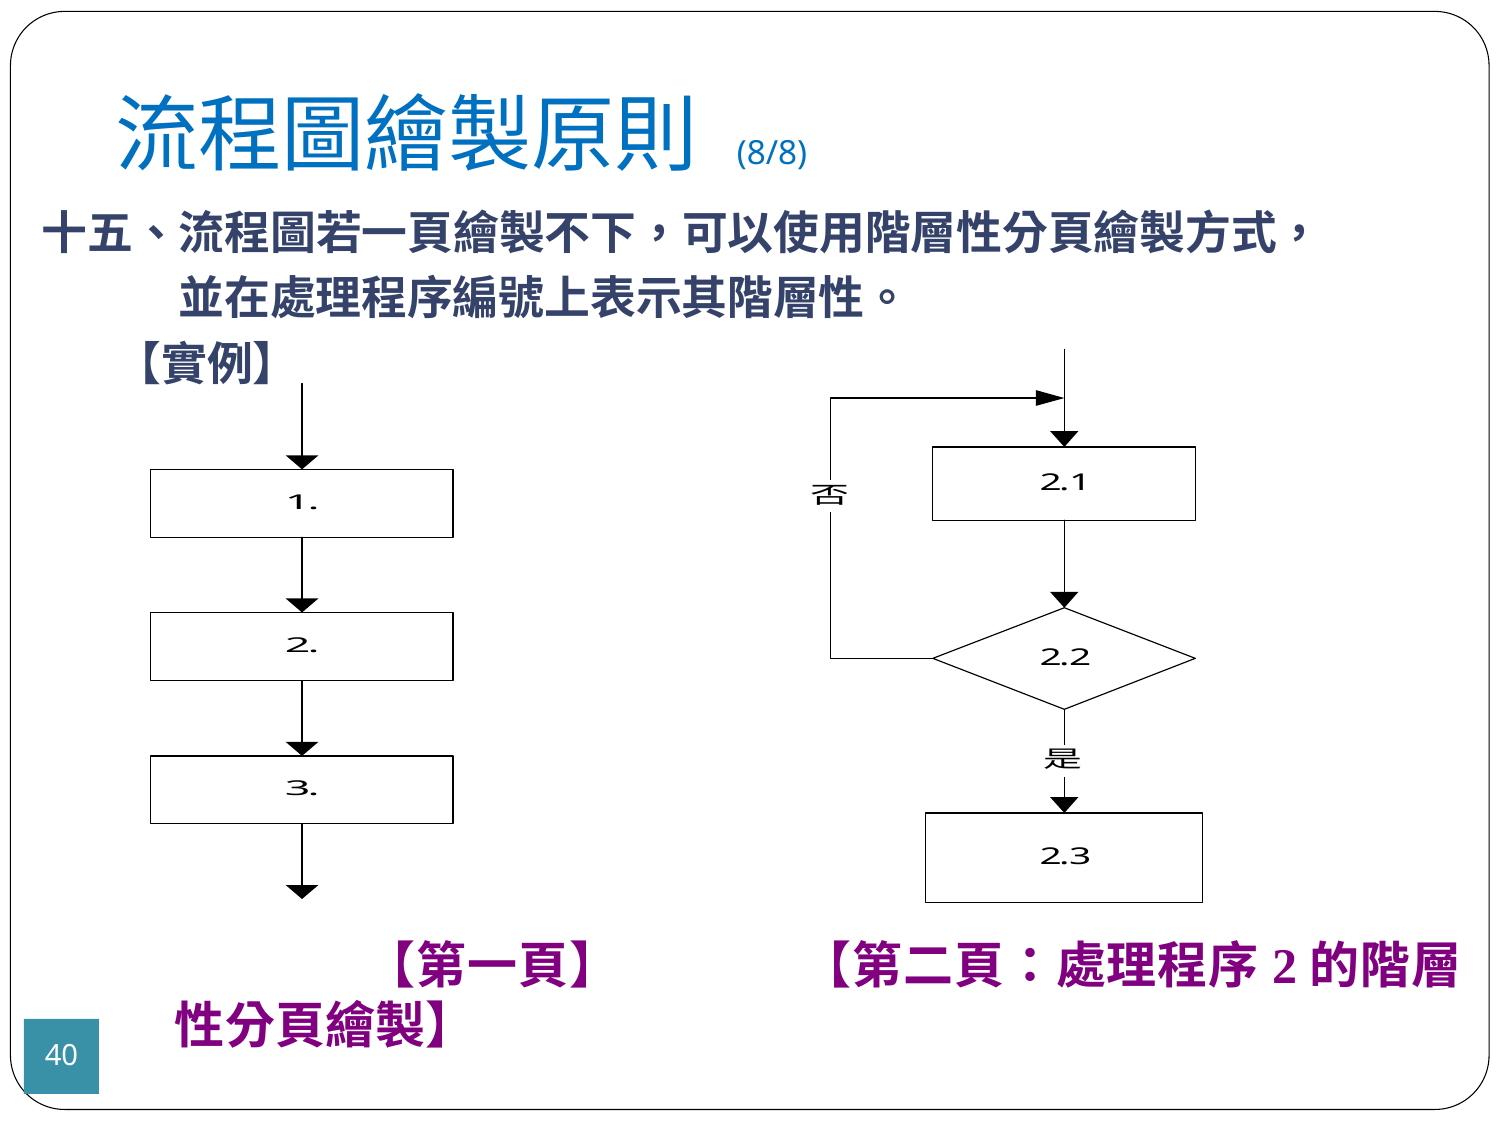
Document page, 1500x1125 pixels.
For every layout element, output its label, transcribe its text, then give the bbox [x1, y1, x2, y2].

text_box 十五、流程圖若一頁繪製不下，可以使用階層性分頁繪製方式， 並在處理程序編號上表示其階層性。 【實例】 【第一頁】 【第二頁：處理程序2的階層性分頁繪製】 [27, 196, 1477, 1000]
text_box 40 [23, 1018, 99, 1094]
chart [738, 338, 1205, 905]
title 流程圖繪製原則 (8/8) [100, 54, 1376, 196]
chart [147, 373, 456, 910]
